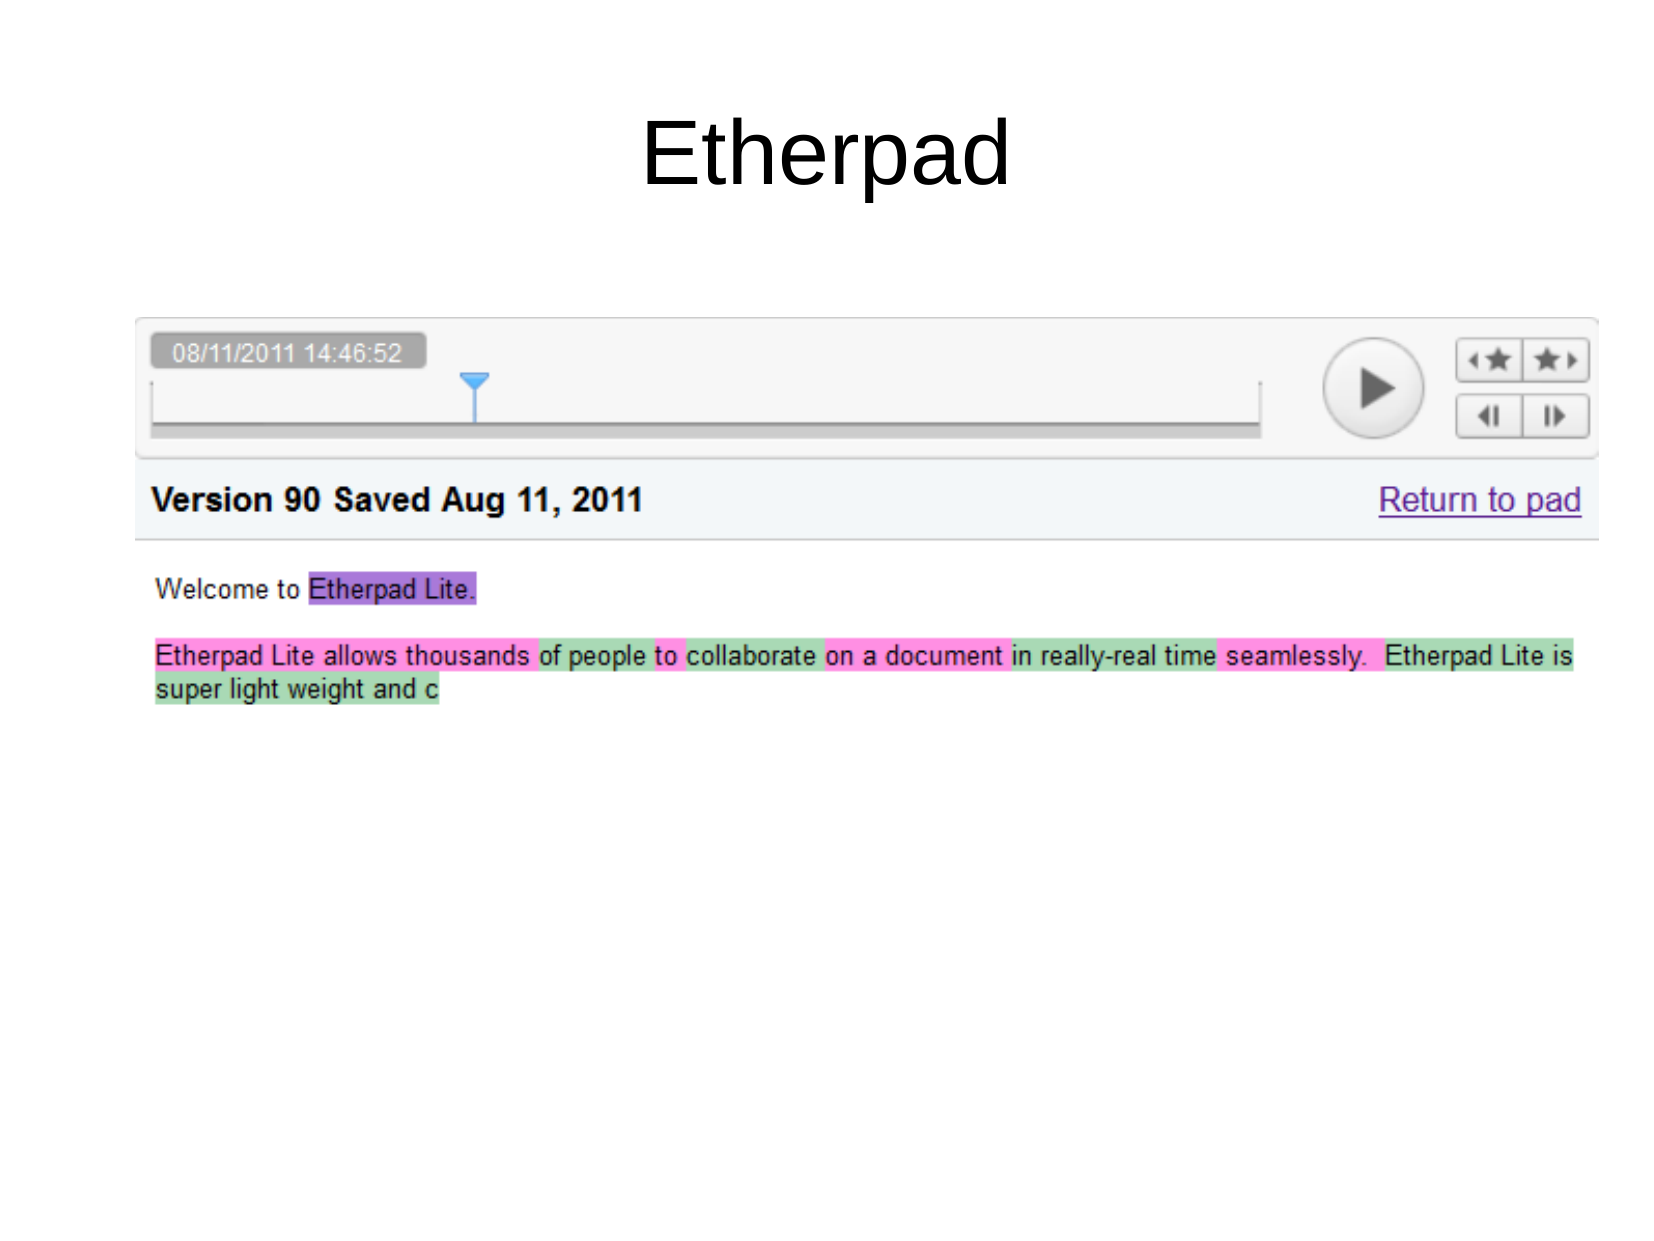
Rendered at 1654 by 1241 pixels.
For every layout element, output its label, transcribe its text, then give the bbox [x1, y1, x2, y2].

picture [135, 317, 1599, 1096]
text_box Etherpad [82, 94, 1571, 212]
